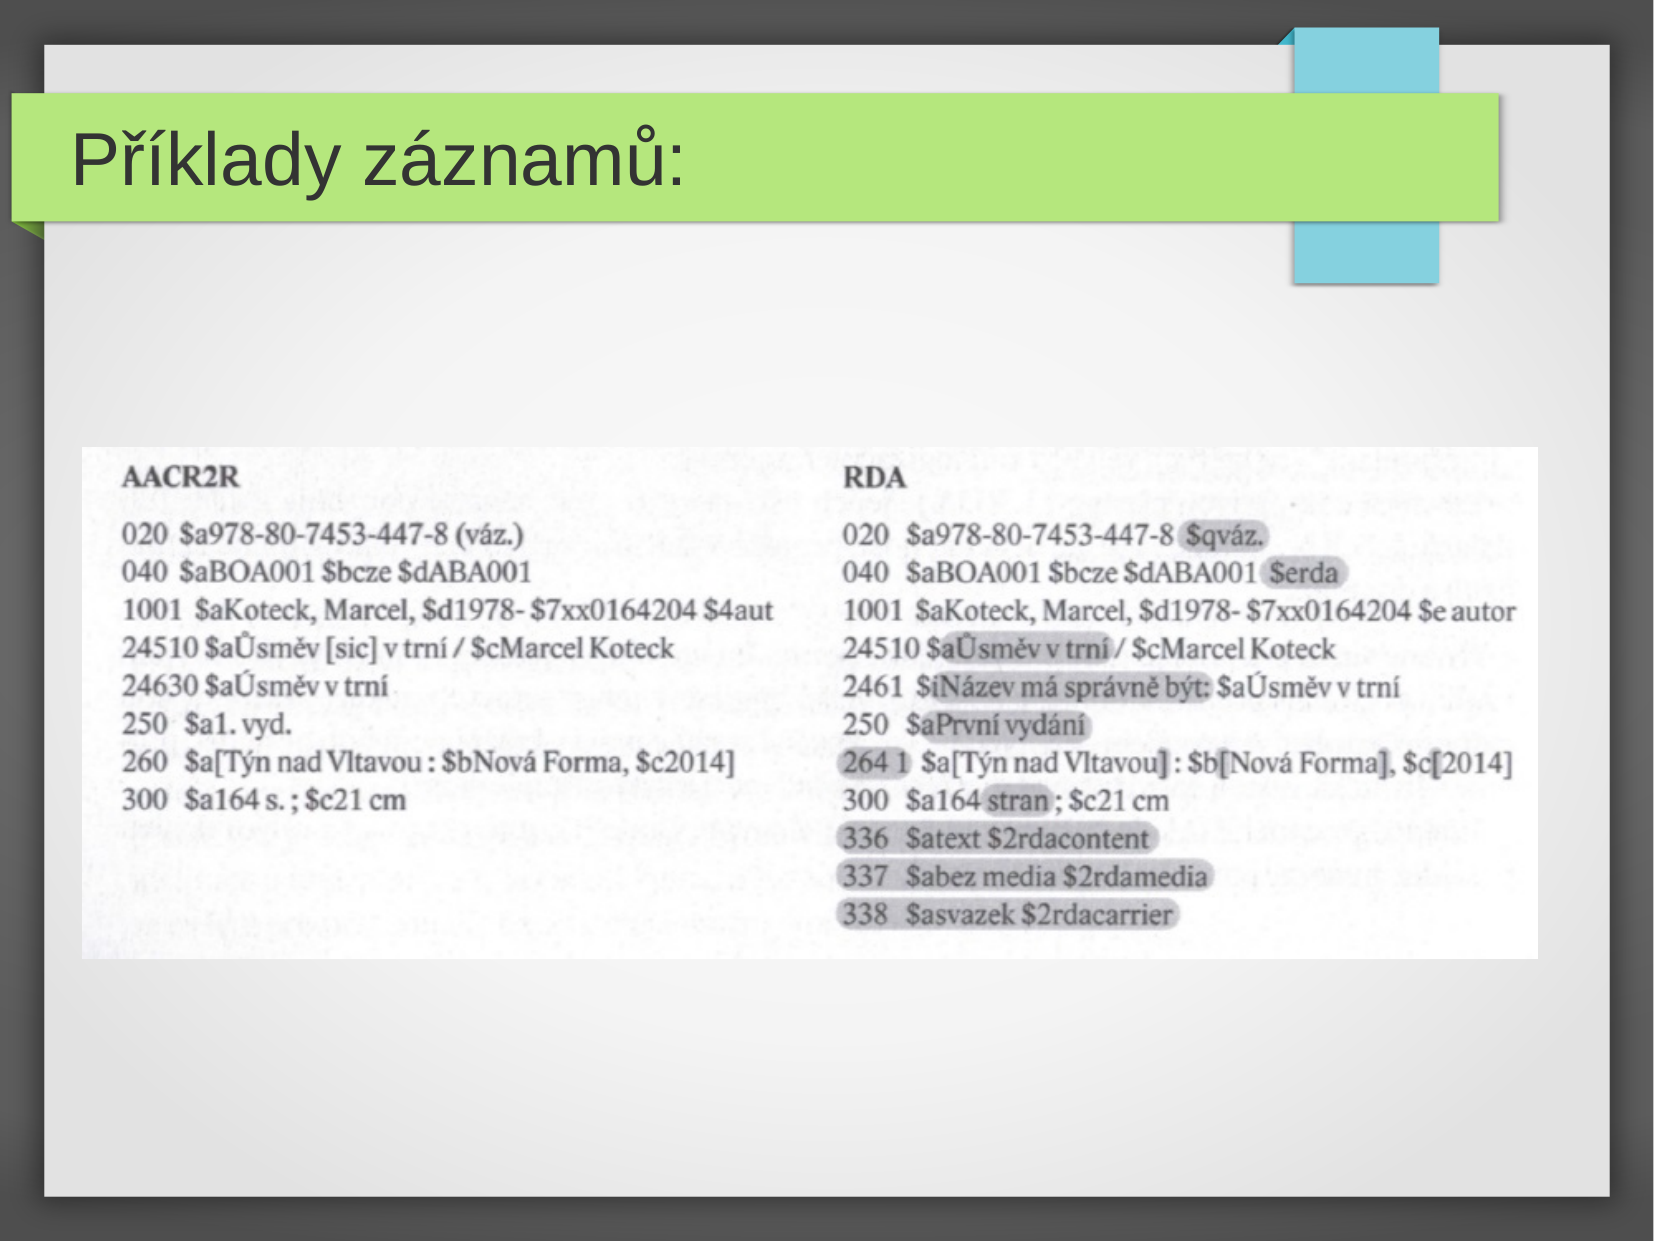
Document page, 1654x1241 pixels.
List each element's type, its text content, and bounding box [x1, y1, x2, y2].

picture [0, 0, 1654, 1241]
title Příklady záznamů: [70, 106, 1229, 213]
